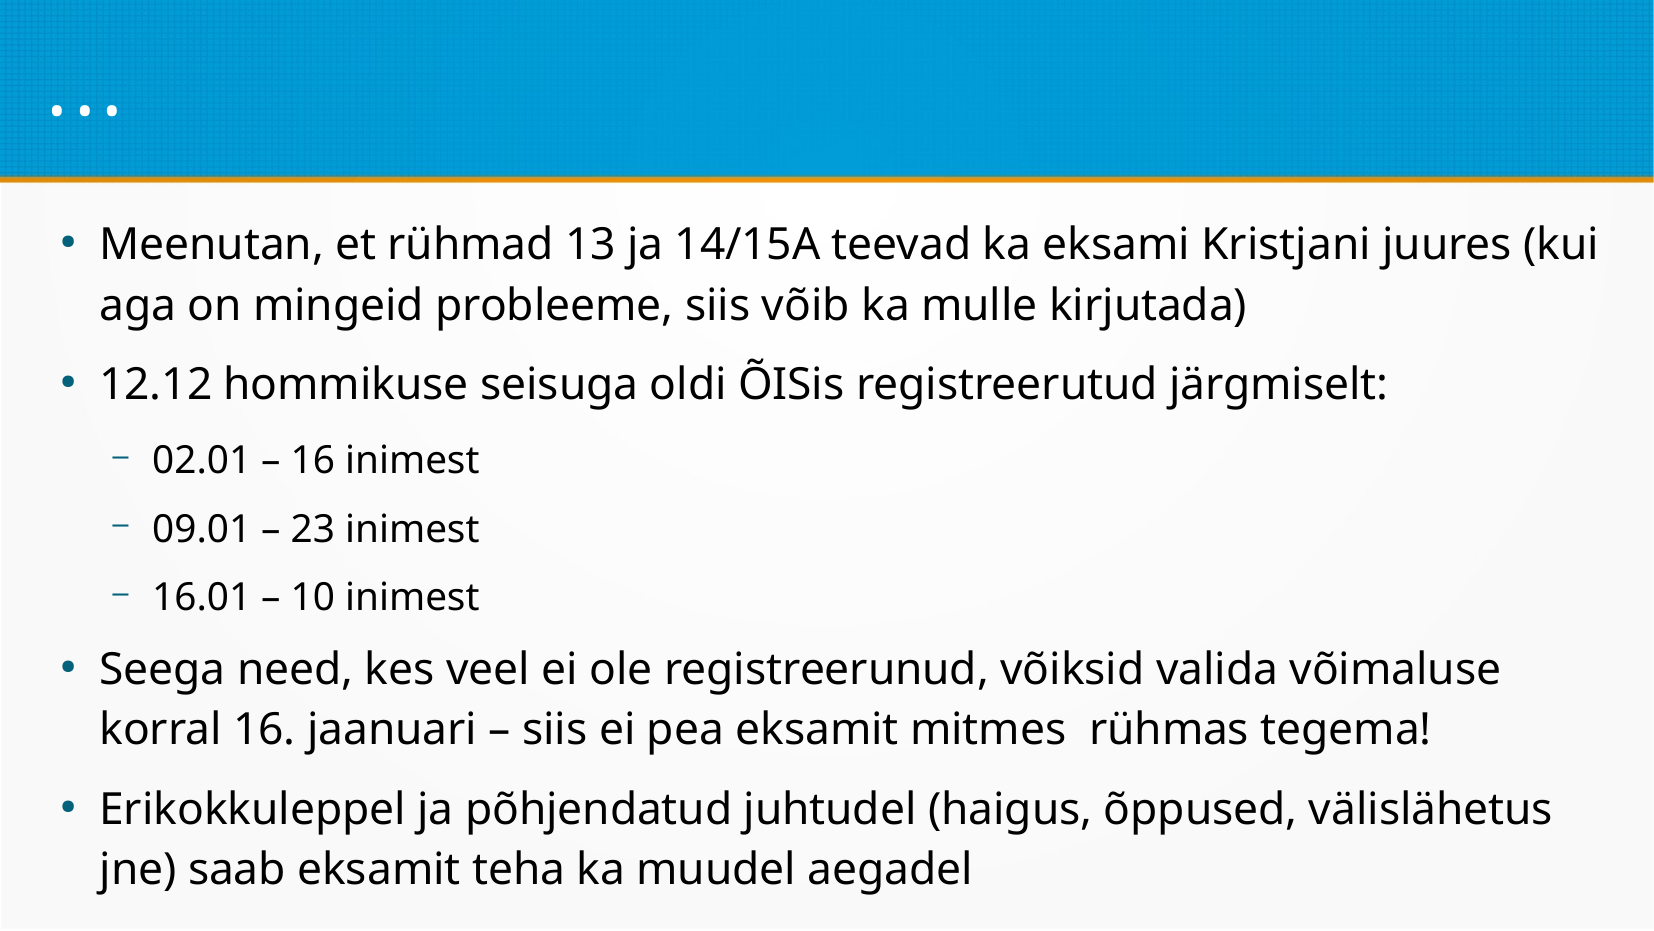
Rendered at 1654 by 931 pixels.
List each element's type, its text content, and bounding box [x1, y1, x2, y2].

list Meenutan, et rühmad 13 ja 14/15A teevad ka eksami Kristjani juures (kui aga on mingeid probleeme, siis võib ka mulle kirjutada) 12.12 hommikuse seisuga oldi ÕISis registreerutud järgmiselt: 02.01 – 16 inimest 09.01 – 23 inimest 16.01 – 10 inimest Seega need, kes veel ei ole registreerunud, võiksid valida võimaluse korral 16. jaanuari – siis ei pea eksamit mitmes rühmas tegema! Erikokkuleppel ja põhjendatud juhtudel (haigus, õppused, välislähetus jne) saab eksamit teha ka muudel aegadel [47, 212, 1607, 902]
picture [0, 175, 1654, 931]
title ... [43, 0, 1619, 149]
